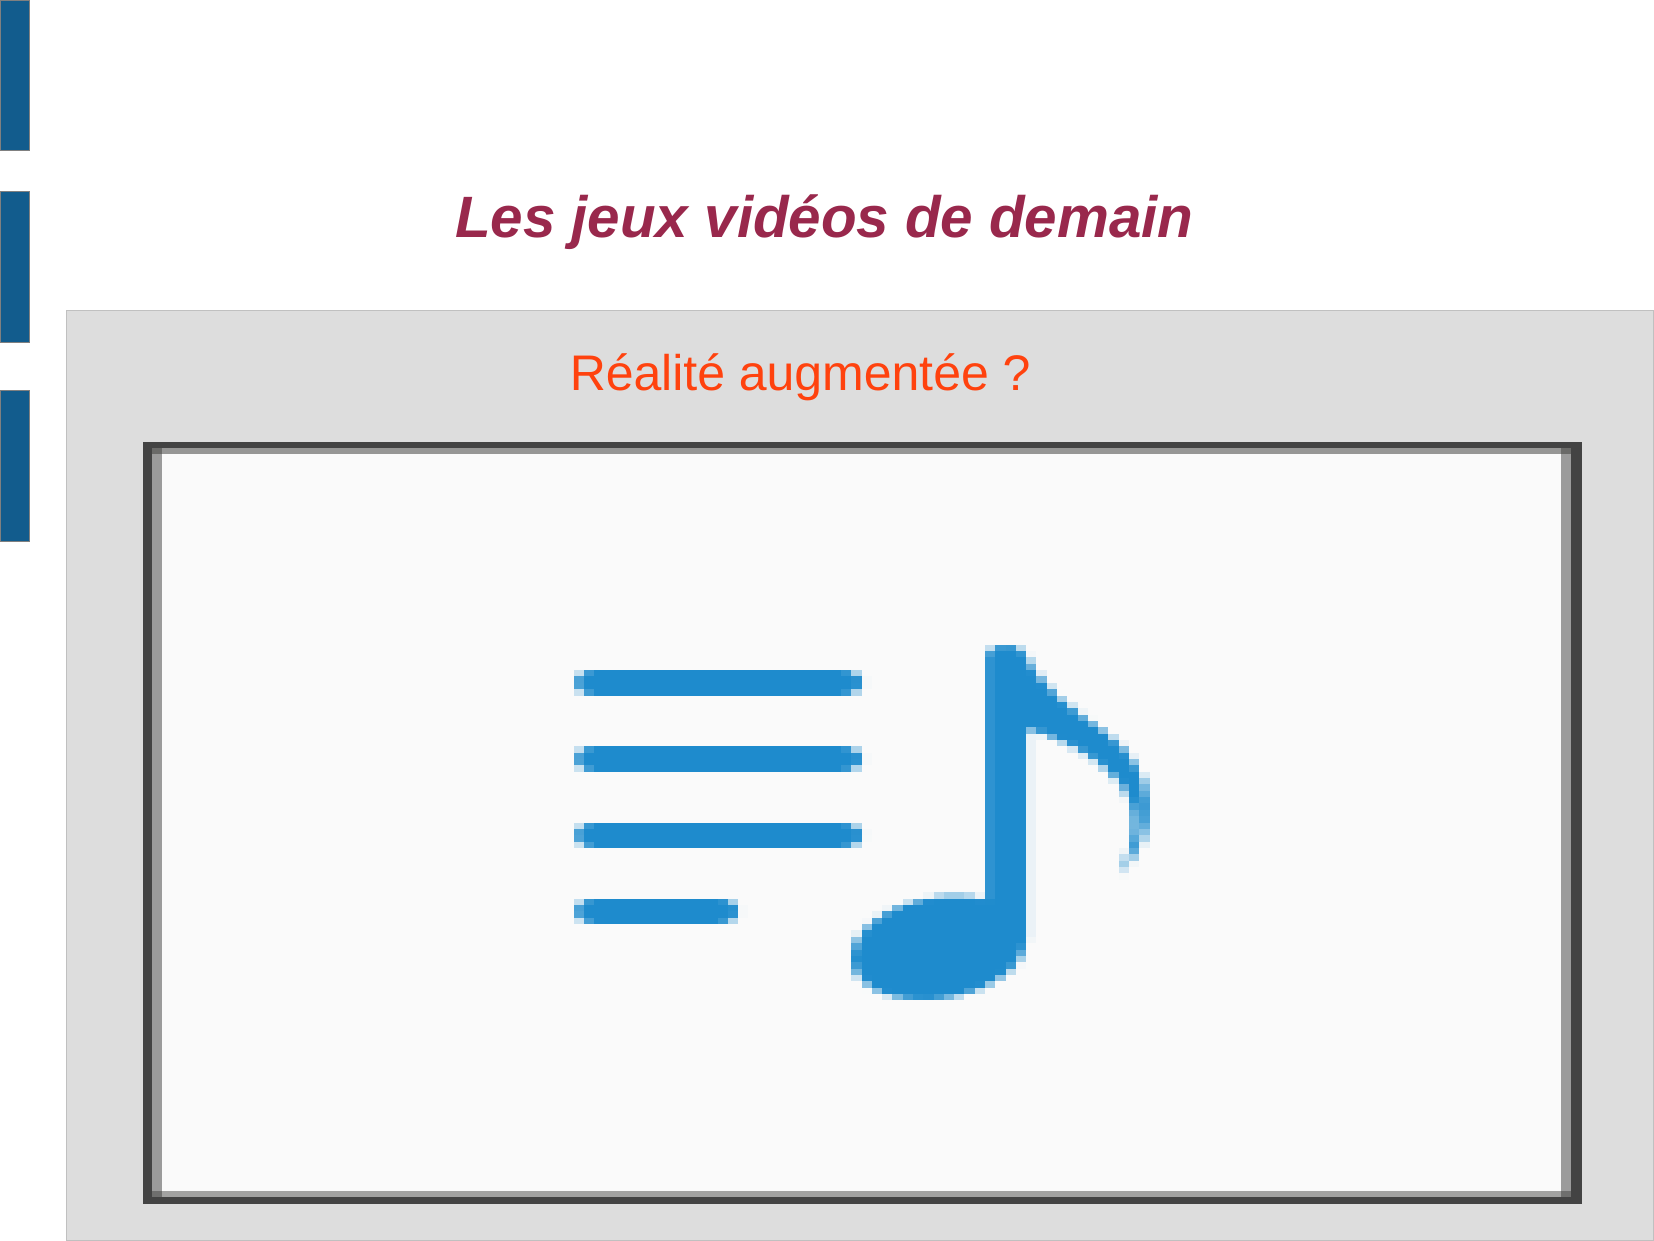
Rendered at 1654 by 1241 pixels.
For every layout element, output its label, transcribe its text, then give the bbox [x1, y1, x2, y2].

text_box Les jeux vidéos de demain [102, 106, 1548, 329]
text_box [141, 441, 1583, 1205]
text_box Réalité augmentée ? [555, 337, 1205, 409]
